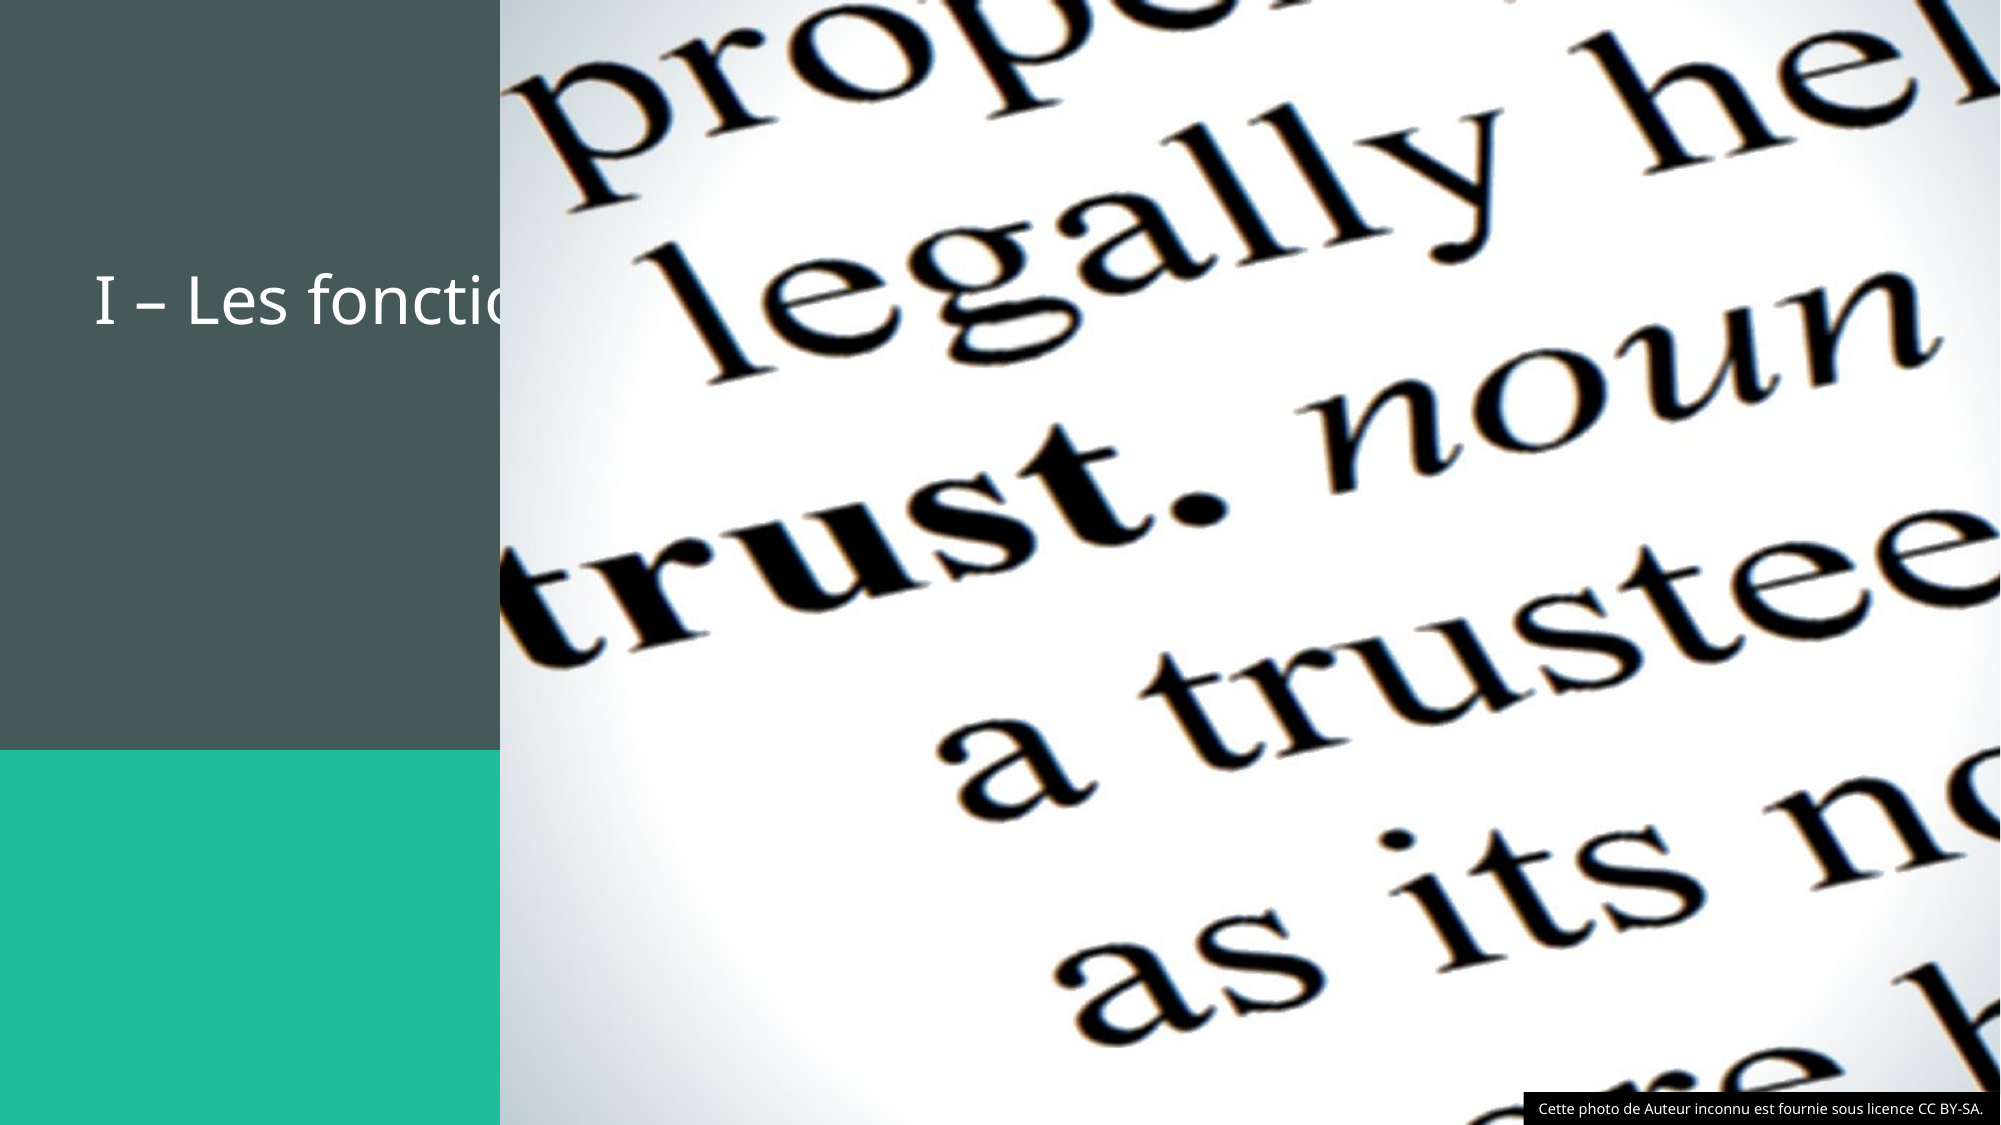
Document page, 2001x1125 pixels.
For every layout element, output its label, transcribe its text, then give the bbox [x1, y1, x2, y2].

title I – Les fonctions de confiance [23, 65, 456, 683]
picture [500, 0, 2000, 1125]
text_box [494, 293, 500, 319]
text_box Cette photo de Auteur inconnu est fournie sous licence CC BY-SA. [1523, 1092, 2000, 1125]
text_box [0, 0, 500, 1125]
